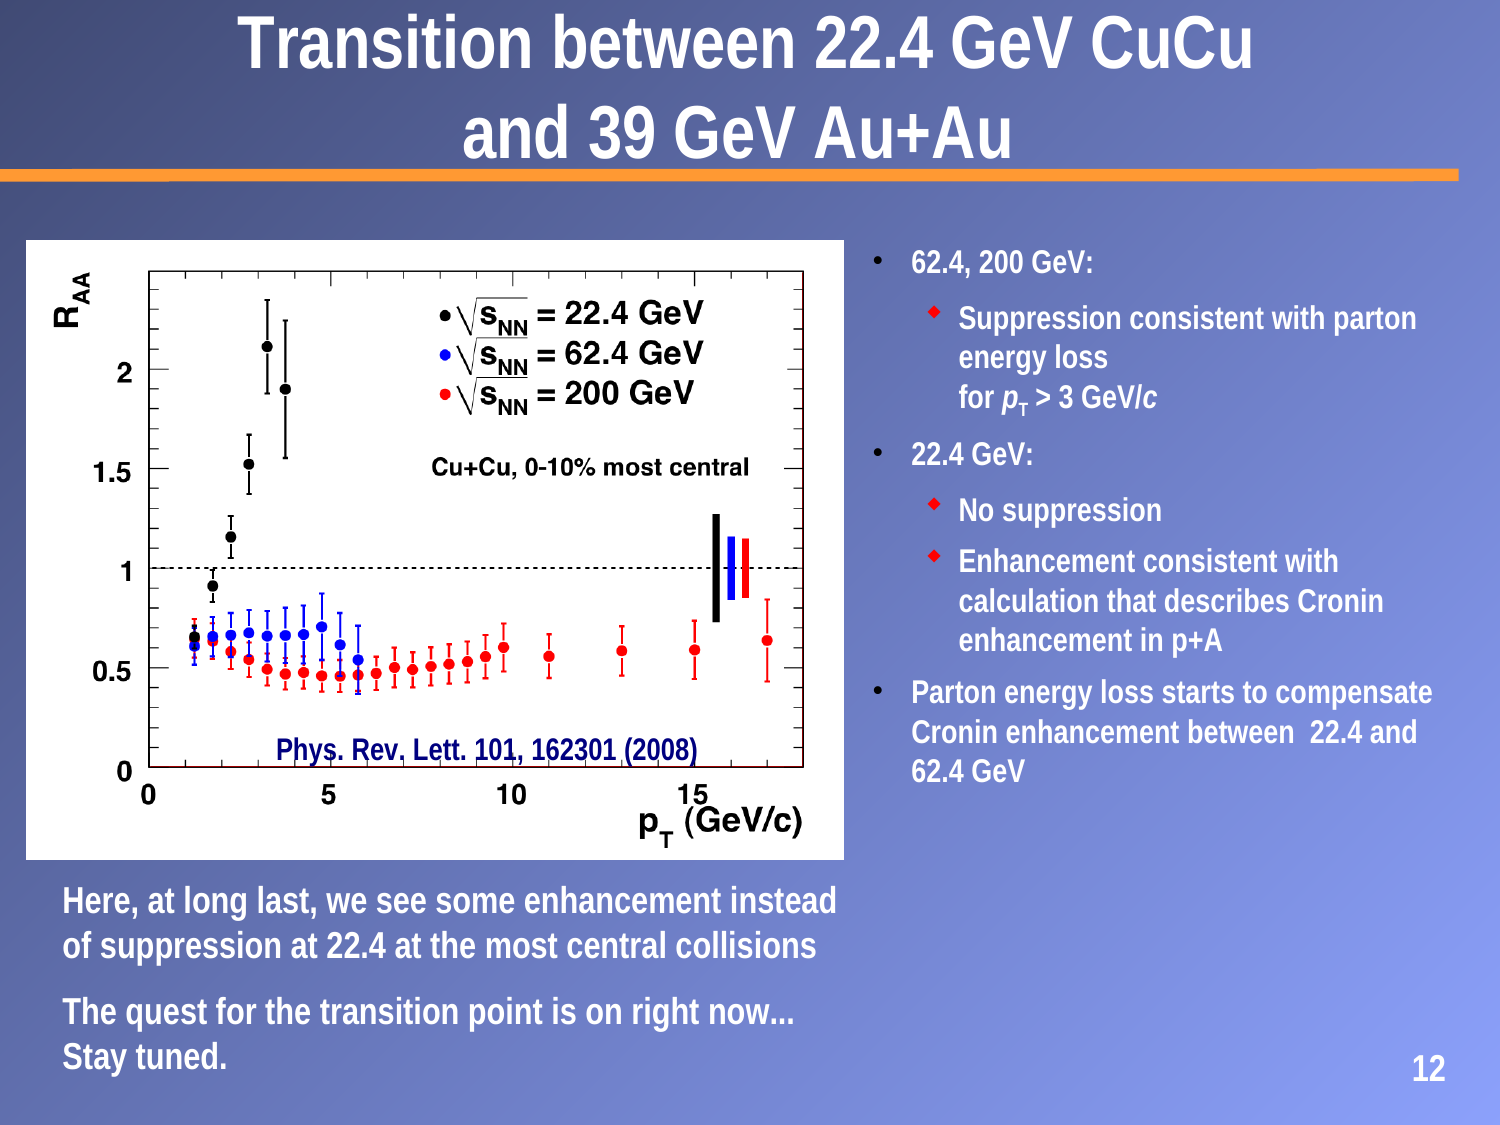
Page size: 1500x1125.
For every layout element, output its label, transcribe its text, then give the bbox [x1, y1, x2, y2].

text_box Here, at long last, we see some enhancement instead of suppression at 22.4 at the most central collisions The quest for the transition point is on right now... Stay tuned. [47, 868, 873, 1088]
list 62.4, 200 GeV: Suppression consistent with parton energy loss for pT > 3 GeV/c 22.4 GeV: No suppression Enhancement consistent with calculation that describes Cronin enhancement in p+A Parton energy loss starts to compensate Cronin enhancement between 22.4 and 62.4 GeV [857, 233, 1492, 800]
text_box Phys. Rev. Lett. 101, 162301 (2008) [276, 728, 802, 808]
picture [26, 240, 844, 860]
title Transition between 22.4 GeV CuCu and 39 GeV Au+Au [187, 0, 1306, 188]
